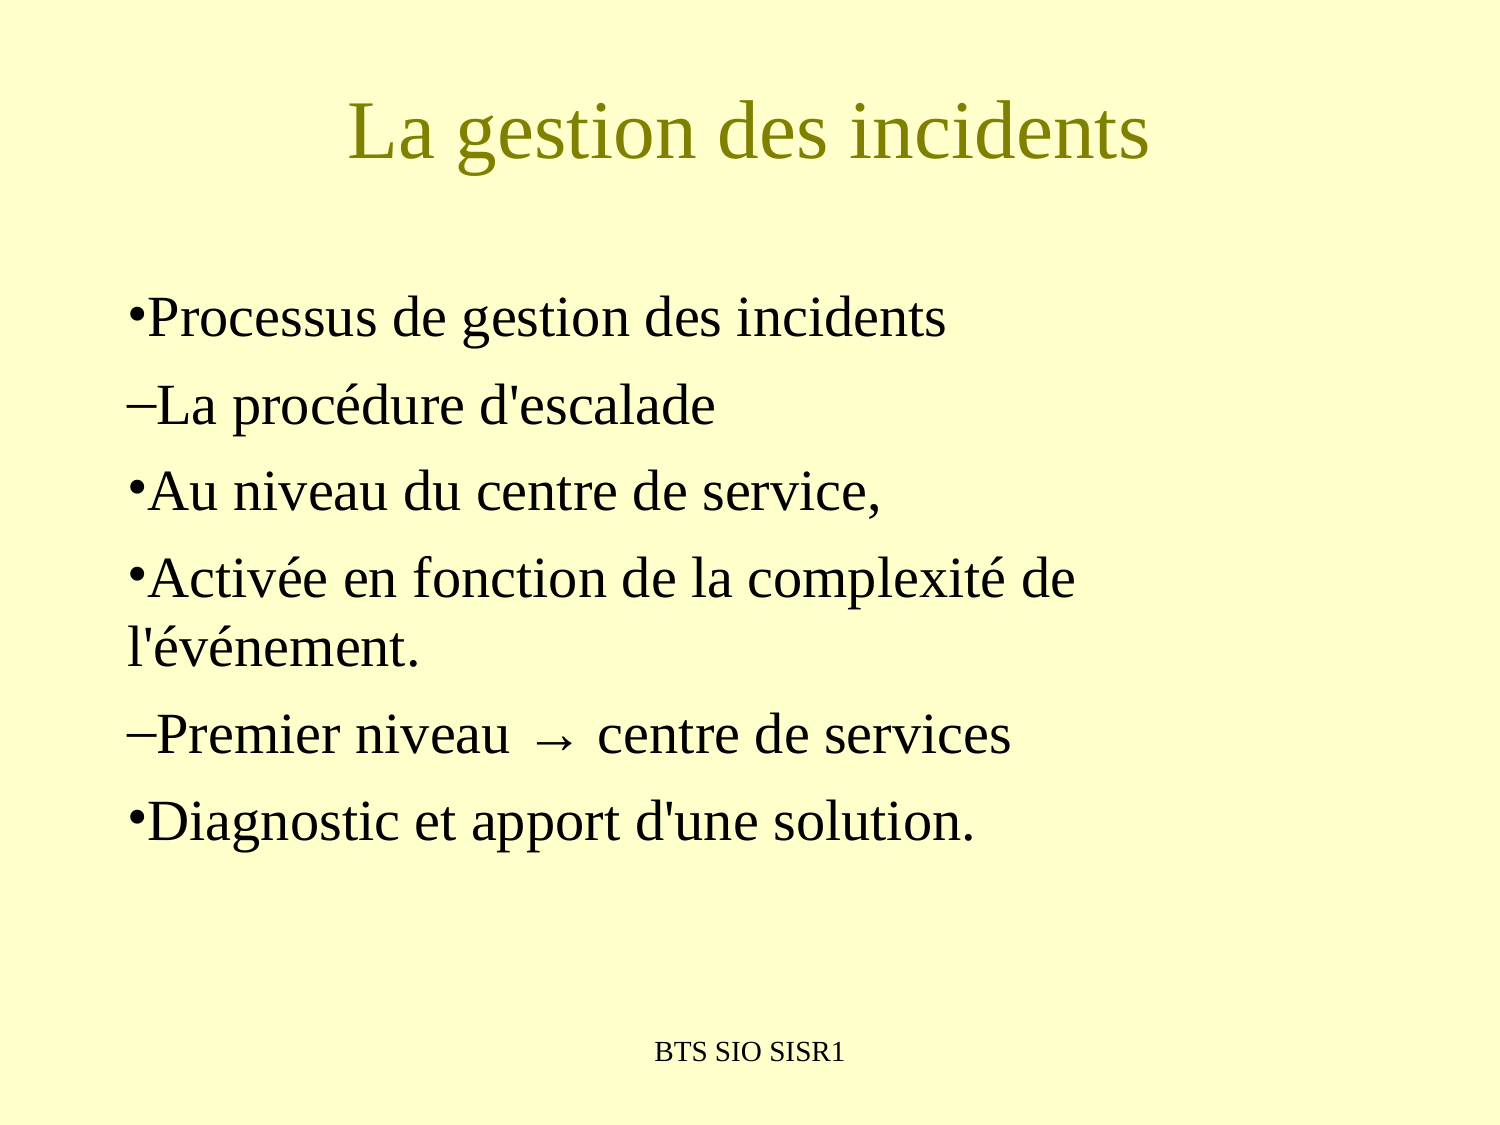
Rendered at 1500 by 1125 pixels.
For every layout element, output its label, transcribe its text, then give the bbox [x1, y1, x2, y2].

list Processus de gestion des incidents La procédure d'escalade Au niveau du centre de service, Activée en fonction de la complexité de l'événement. Premier niveau → centre de services Diagnostic et apport d'une solution. [112, 278, 1388, 977]
text_box BTS SIO SISR1 [512, 1025, 988, 1101]
